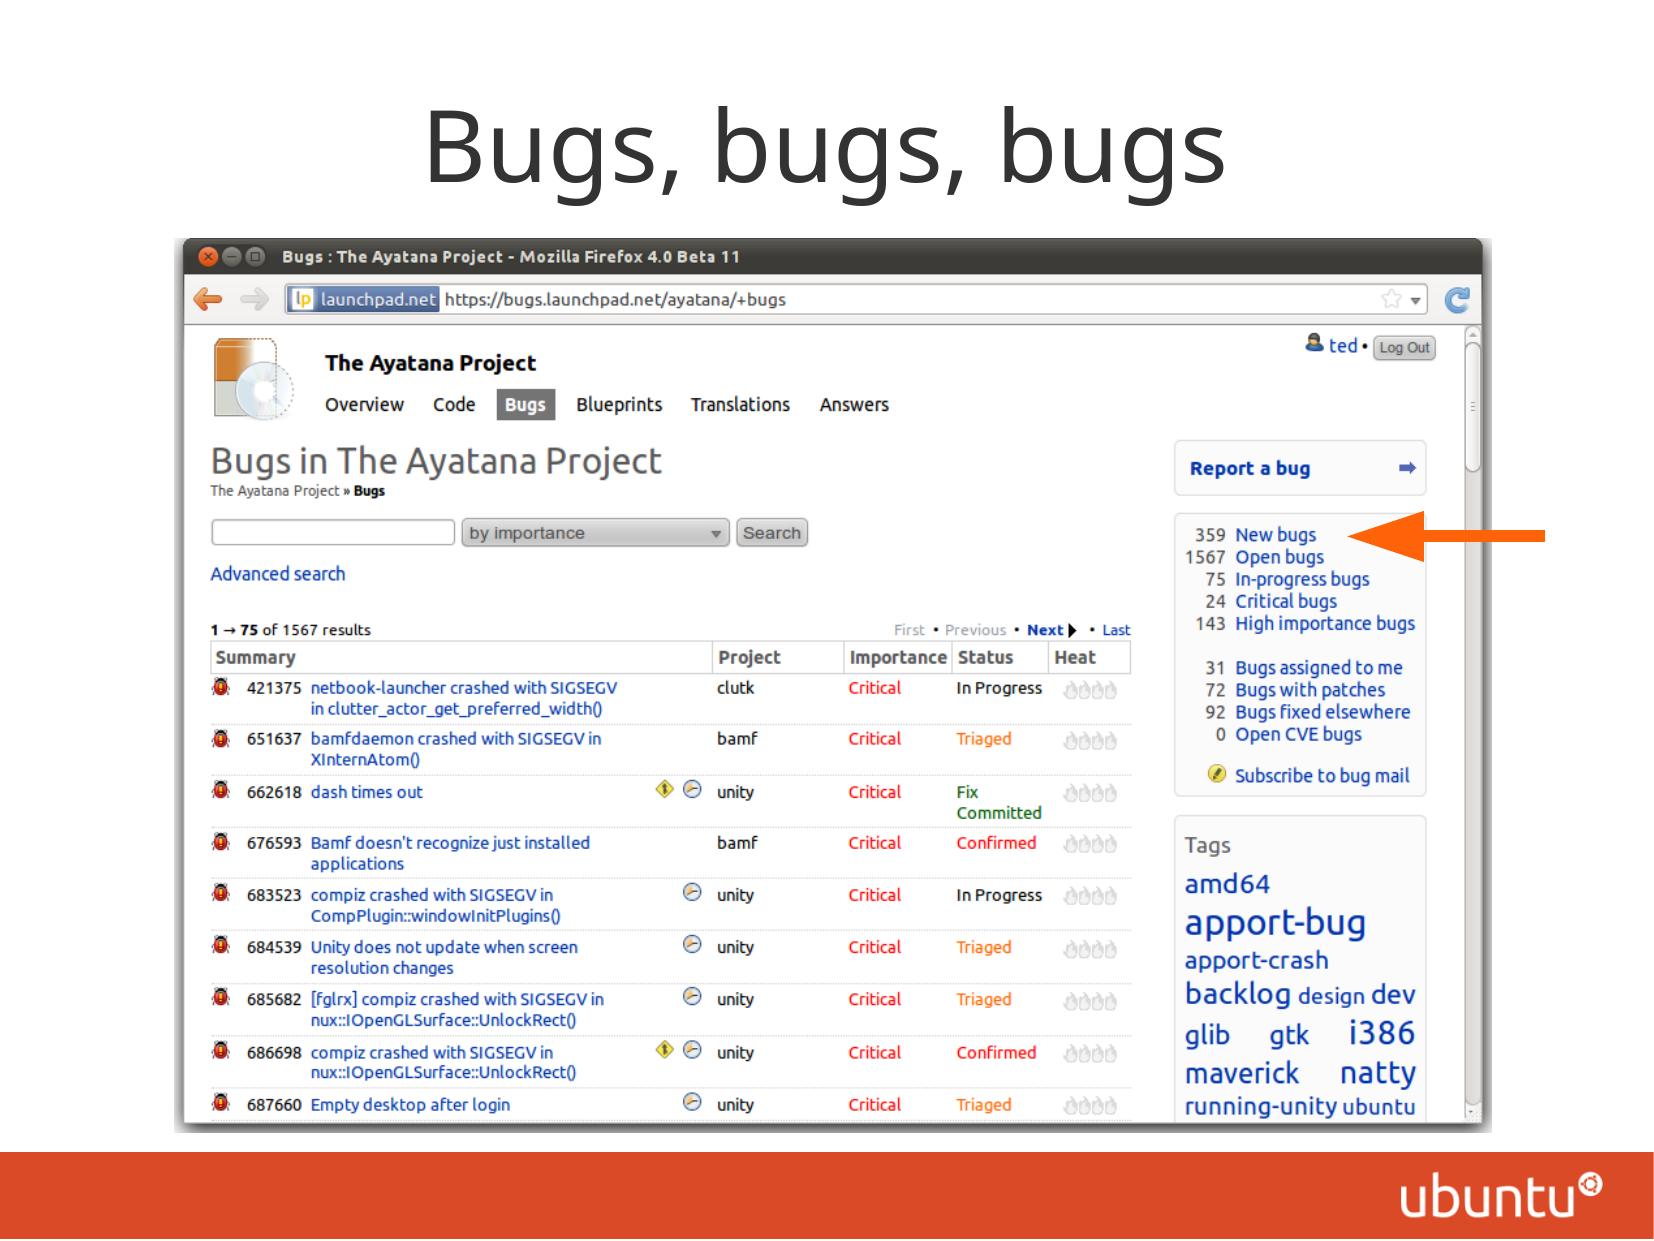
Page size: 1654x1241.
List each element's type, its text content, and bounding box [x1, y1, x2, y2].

title Bugs, bugs, bugs [56, 76, 1596, 224]
picture [174, 238, 1492, 1133]
picture [0, 1152, 1654, 1239]
